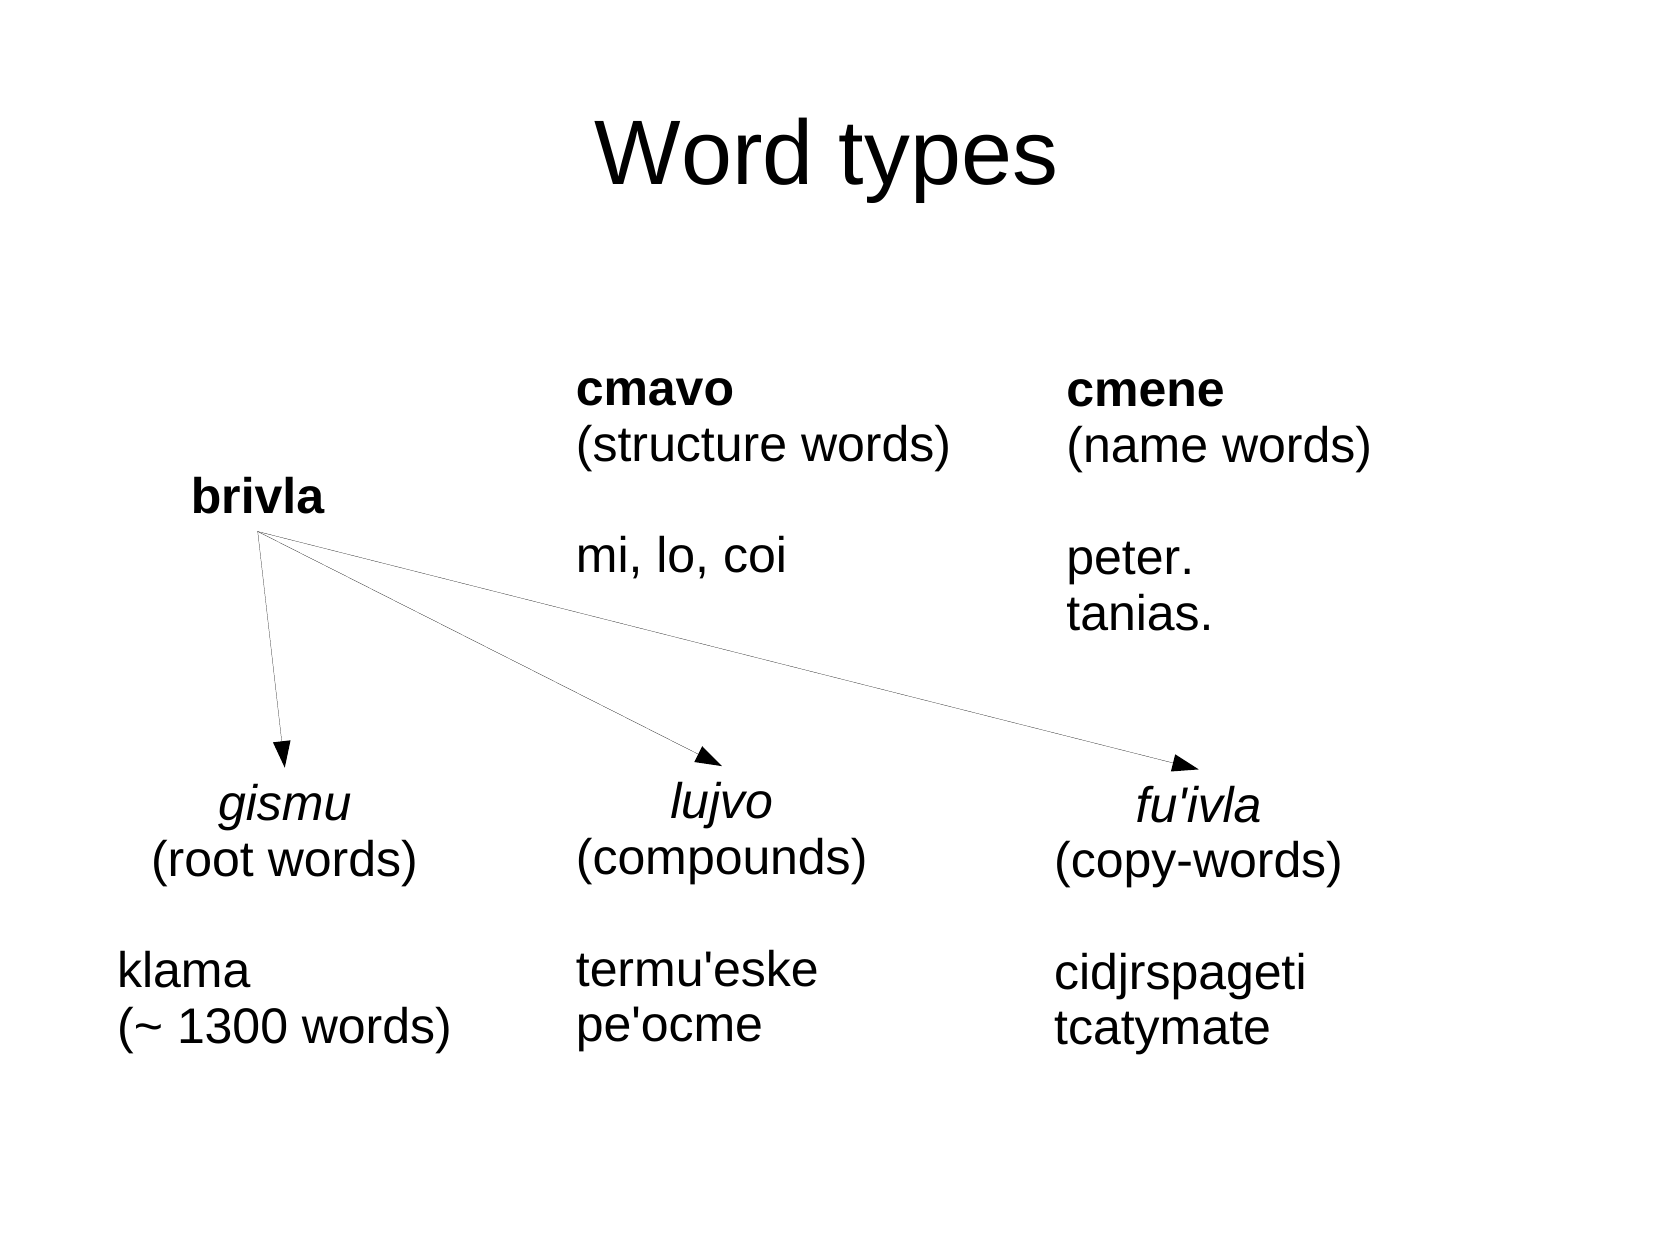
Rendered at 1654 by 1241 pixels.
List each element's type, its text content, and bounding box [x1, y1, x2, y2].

text_box cmavo (structure words) mi, lo, coi [561, 352, 967, 591]
text_box fu'ivla (copy-words) cidjrspageti tcatymate [1039, 769, 1359, 1063]
text_box gismu (root words) klama (~ 1300 words) [102, 767, 468, 1062]
text_box brivla [176, 460, 340, 532]
text_box cmene (name words) peter. tanias. [1051, 354, 1388, 648]
text_box lujvo (compounds) termu'eske pe'ocme [561, 766, 883, 1060]
title Word types [82, 49, 1571, 257]
